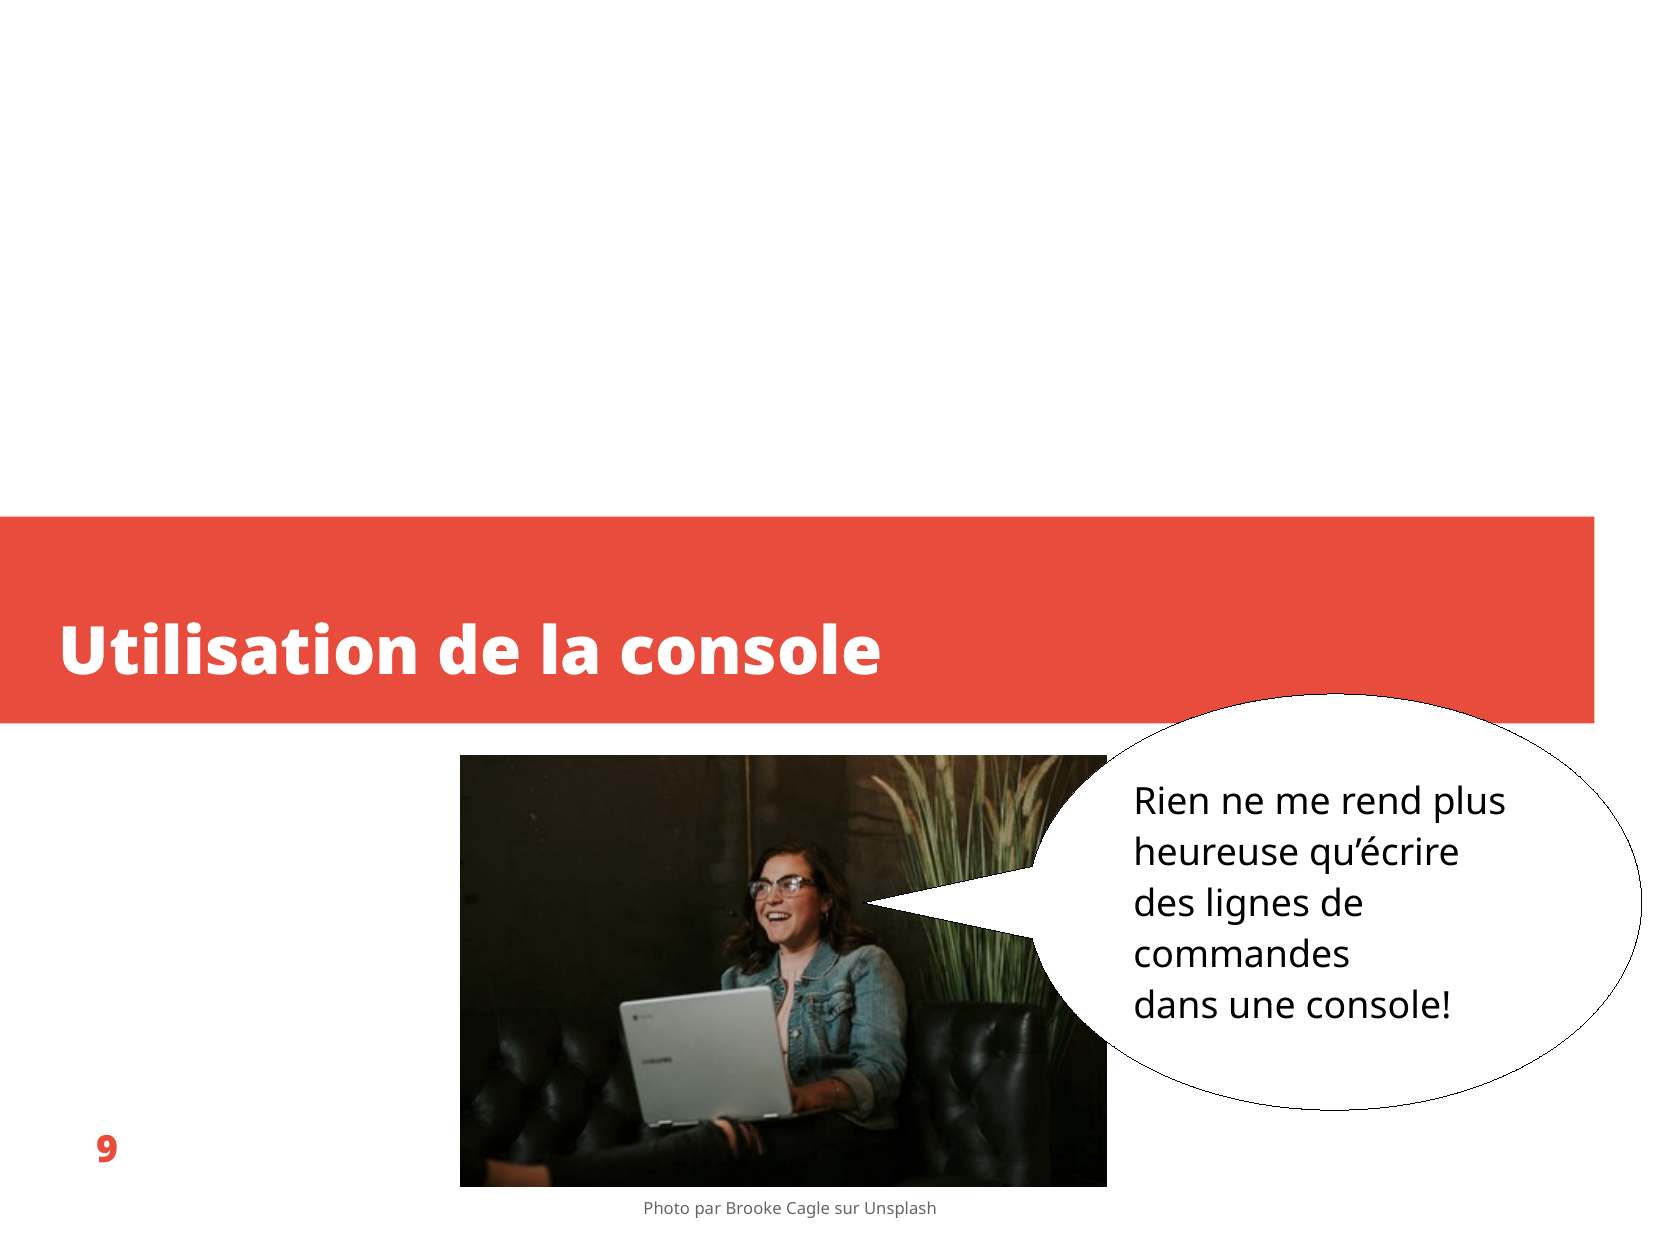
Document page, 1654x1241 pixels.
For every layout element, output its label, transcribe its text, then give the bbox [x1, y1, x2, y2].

text_box Rien ne me rend plus heureuse qu’écrire des lignes de commandes dans une console! [862, 693, 1642, 1111]
title Utilisation de la console [59, 546, 1595, 694]
picture [460, 755, 1107, 1187]
text_box Photo par Brooke Cagle sur Unsplash [590, 1189, 990, 1229]
